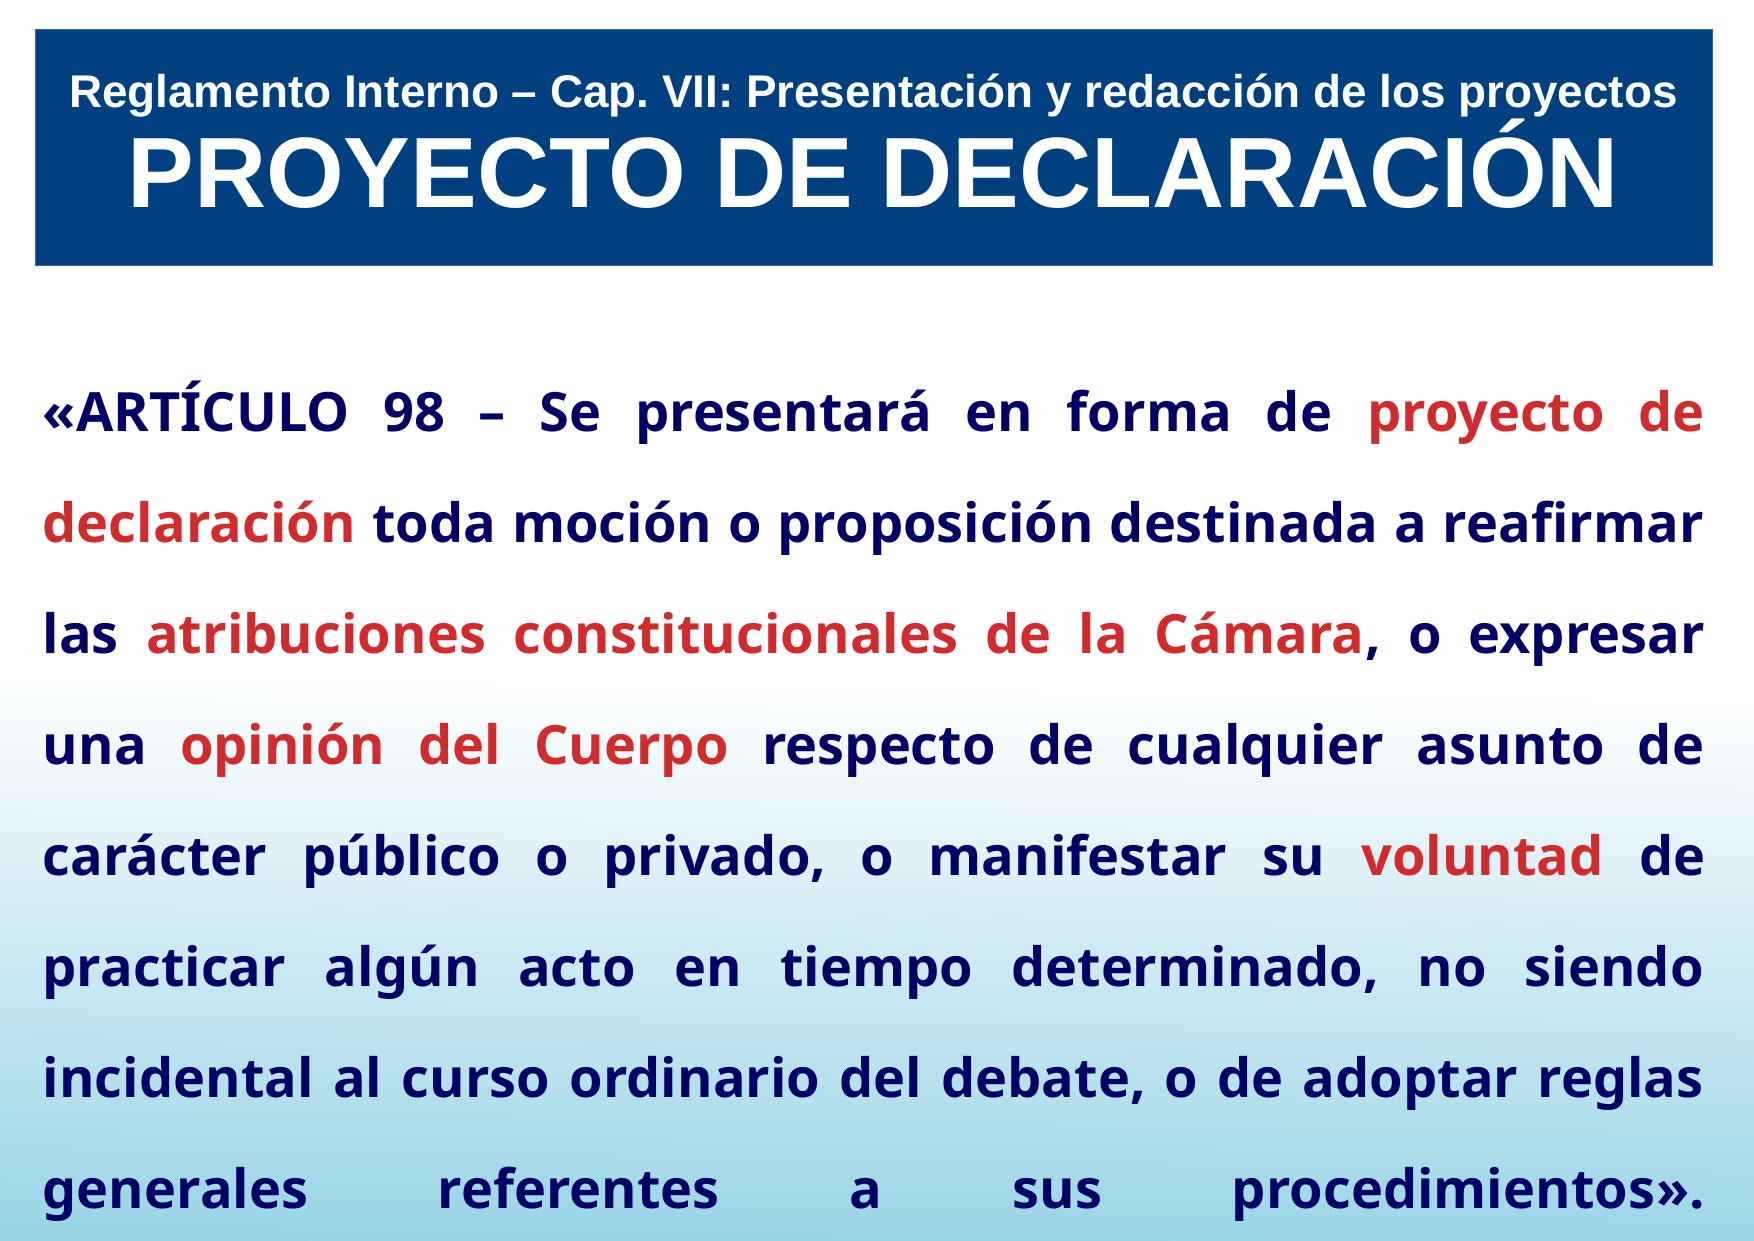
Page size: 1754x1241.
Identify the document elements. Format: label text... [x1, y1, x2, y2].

title «ARTÍCULO 98 – Se presentará en forma de proyecto de declaración toda moción o proposición destinada a reafirmar las atribuciones constitucionales de la Cámara, o expresar una opinión del Cuerpo respecto de cualquier asunto de carácter público o privado, o manifestar su voluntad de practicar algún acto en tiempo determinado, no siendo incidental al curso ordinario del debate, o de adoptar reglas generales referentes a sus procedimientos». [35, 336, 1713, 1235]
text_box Reglamento Interno – Cap. VII: Presentación y redacción de los proyectos PROYECTO DE DECLARACIÓN [35, 29, 1713, 266]
